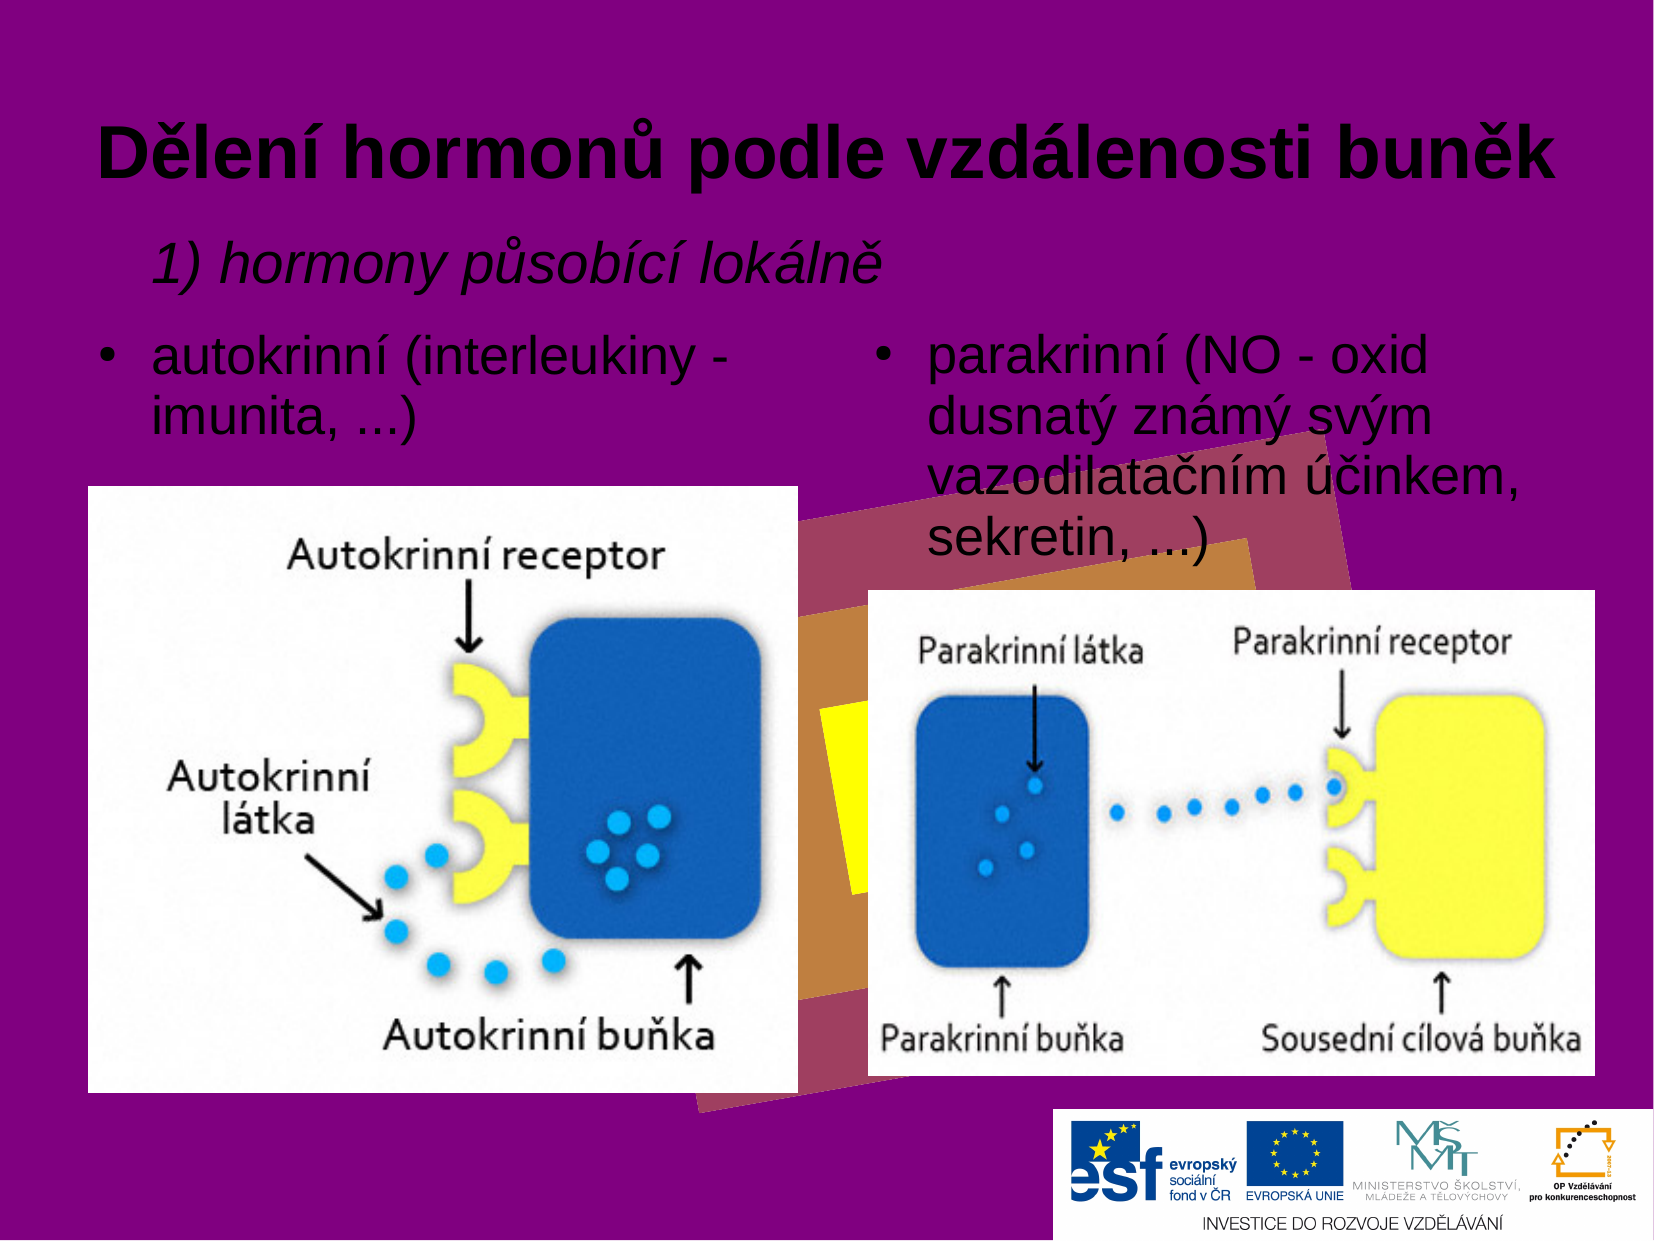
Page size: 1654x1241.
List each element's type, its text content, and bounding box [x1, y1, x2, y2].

list parakrinní (NO - oxid dusnatý známý svým vazodilatačním účinkem, sekretin, ...) [856, 324, 1583, 1144]
title Dělení hormonů podle vzdálenosti buněk [82, 49, 1571, 257]
picture [868, 590, 1595, 1076]
picture [88, 486, 798, 1093]
picture [1053, 1109, 1654, 1241]
list 1) hormony působící lokálně autokrinní (interleukiny - imunita, ...) [80, 230, 1002, 1050]
